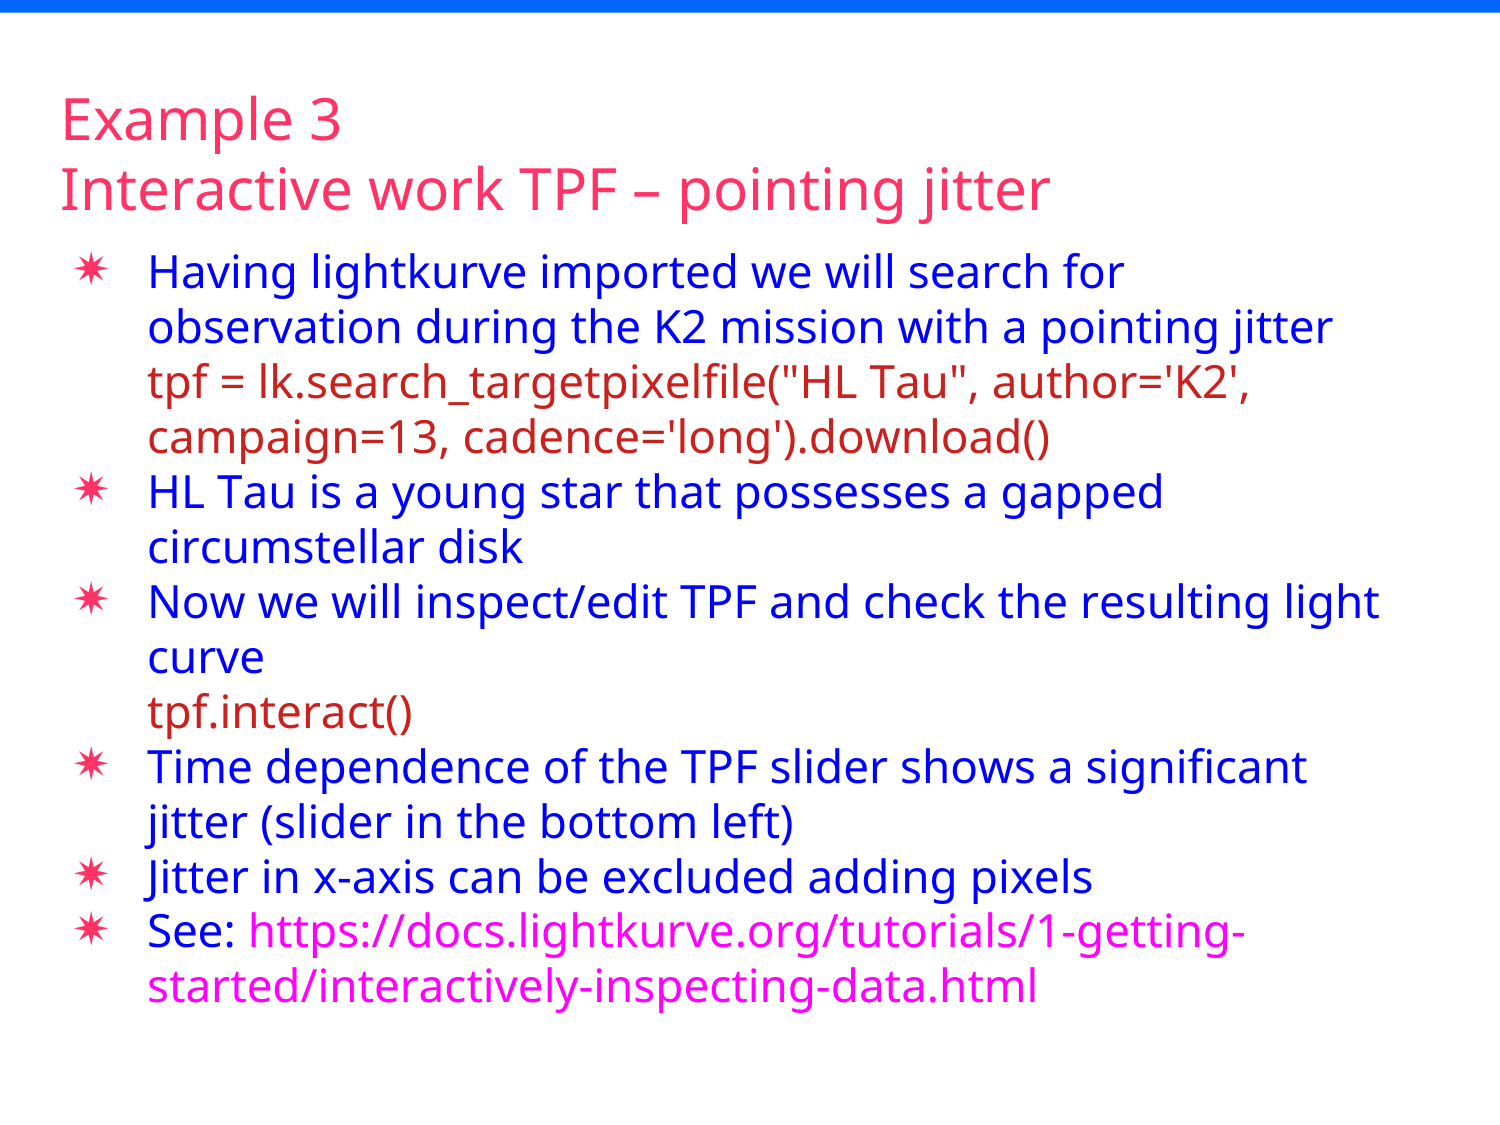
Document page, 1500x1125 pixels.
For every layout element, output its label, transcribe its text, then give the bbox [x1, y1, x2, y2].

text_box Having lightkurve imported we will search for observation during the K2 mission with a pointing jitter tpf = lk.search_targetpixelfile("HL Tau", author='K2', campaign=13, cadence='long').download() HL Tau is a young star that possesses a gapped circumstellar disk Now we will inspect/edit TPF and check the resulting light curve tpf.interact() Time dependence of the TPF slider shows a significant jitter (slider in the bottom left) Jitter in x-axis can be excluded adding pixels See: https://docs.lightkurve.org/tutorials/1-getting-started/interactively-inspecting-data.html [57, 235, 1408, 1125]
text_box Example 3 Interactive work TPF – pointing jitter [45, 75, 1426, 230]
